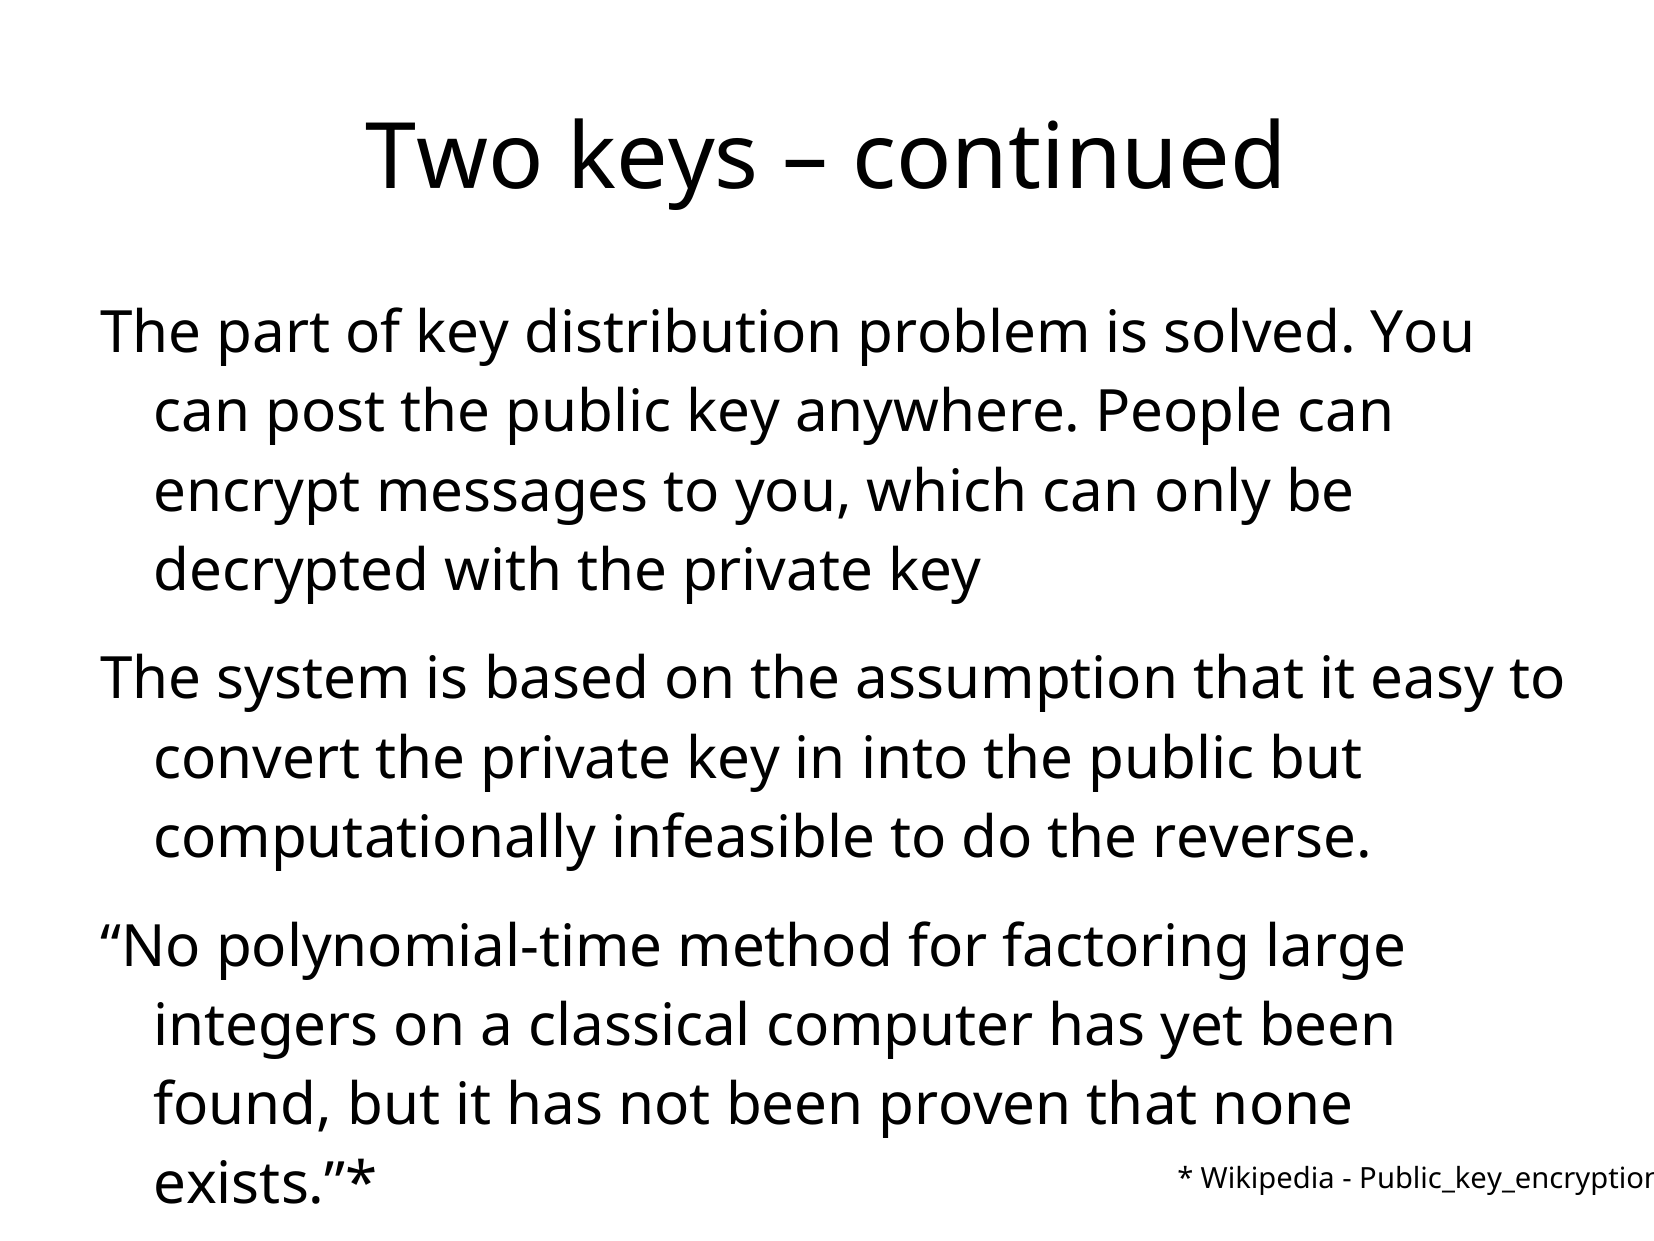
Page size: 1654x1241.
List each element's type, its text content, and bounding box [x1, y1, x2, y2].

title Two keys – continued [82, 49, 1571, 257]
text_box * Wikipedia - Public_key_encryption [1162, 1149, 1654, 1201]
list The part of key distribution problem is solved. You can post the public key anywhere. People can encrypt messages to you, which can only be decrypted with the private key The system is based on the assumption that it easy to convert the private key in into the public but computationally infeasible to do the reverse. “No polynomial-time method for factoring large integers on a classical computer has yet been found, but it has not been proven that none exists.”* [82, 290, 1571, 1109]
